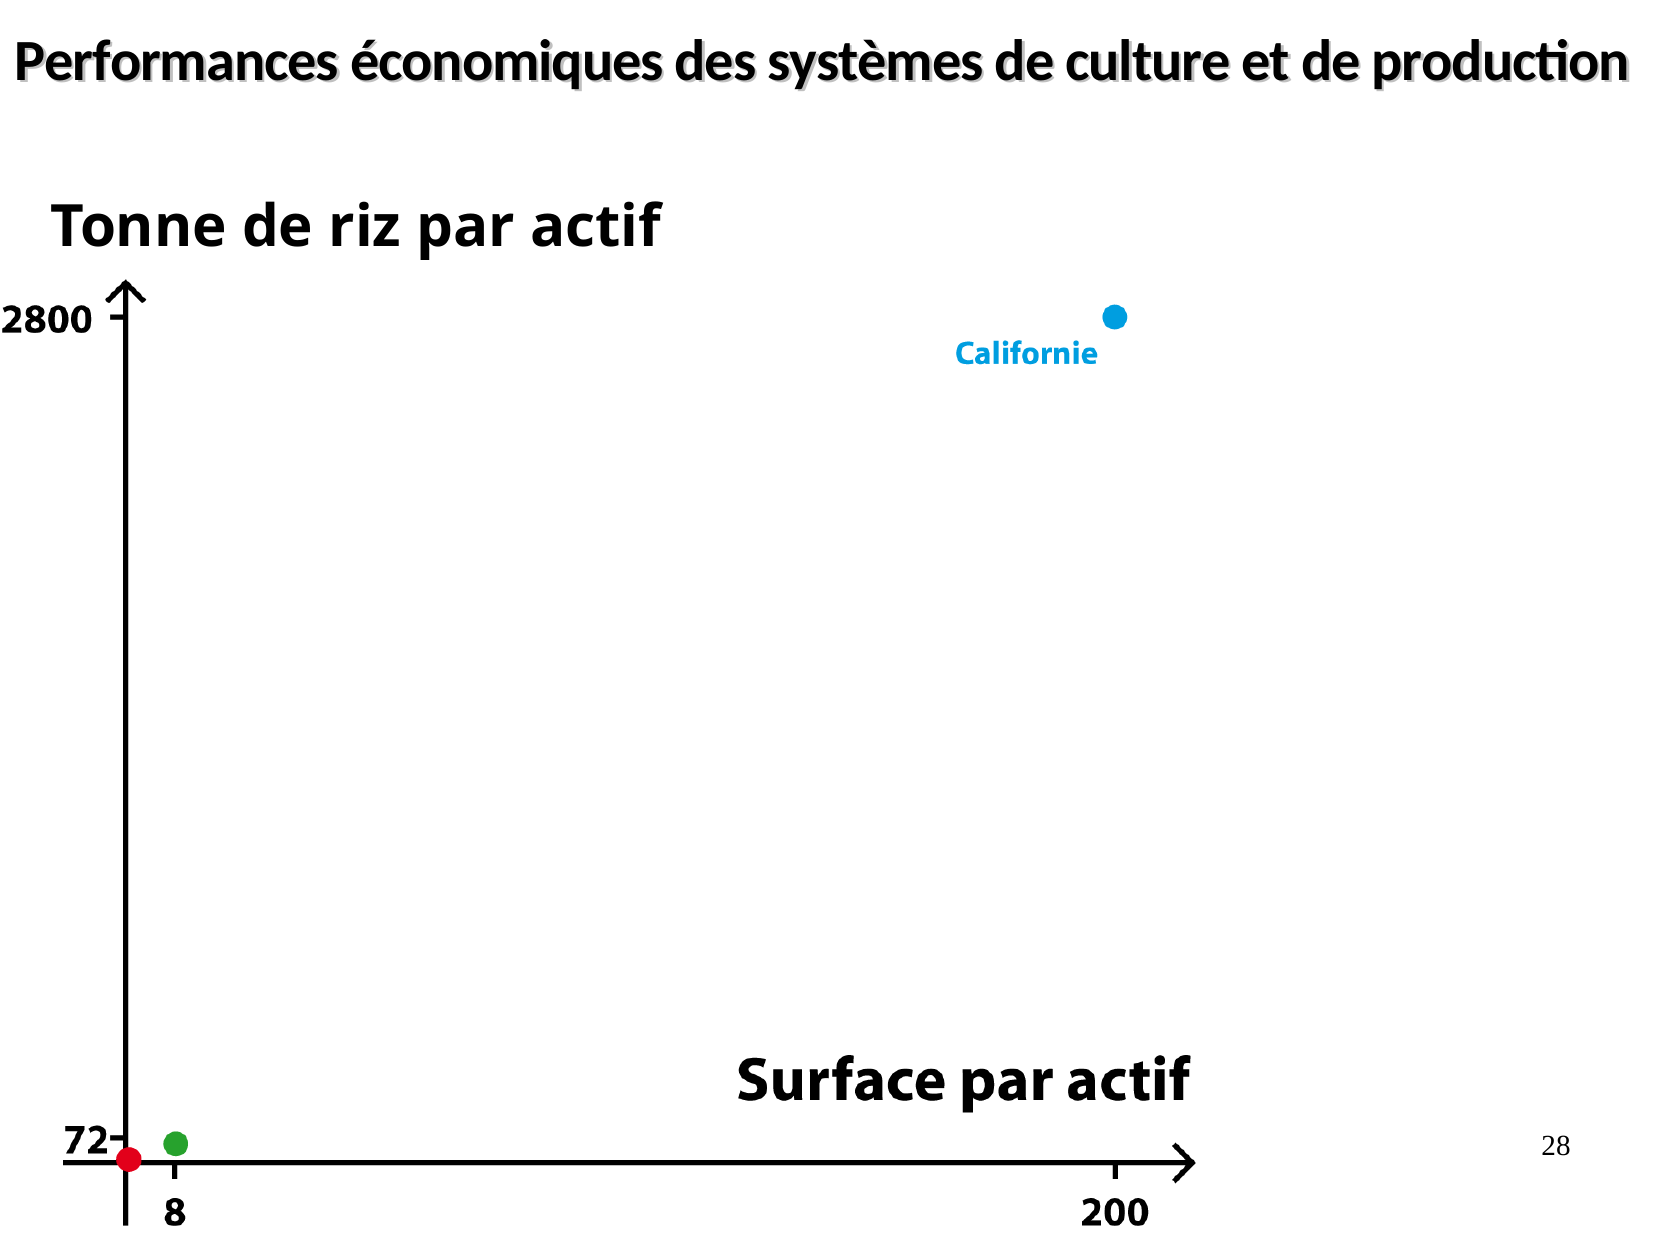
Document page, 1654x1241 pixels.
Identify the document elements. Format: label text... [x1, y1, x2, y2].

text_box Performances économiques des systèmes de culture et de production [0, 0, 1654, 87]
text_box Tonne de riz par actif [35, 177, 756, 264]
picture [0, 160, 1205, 1241]
